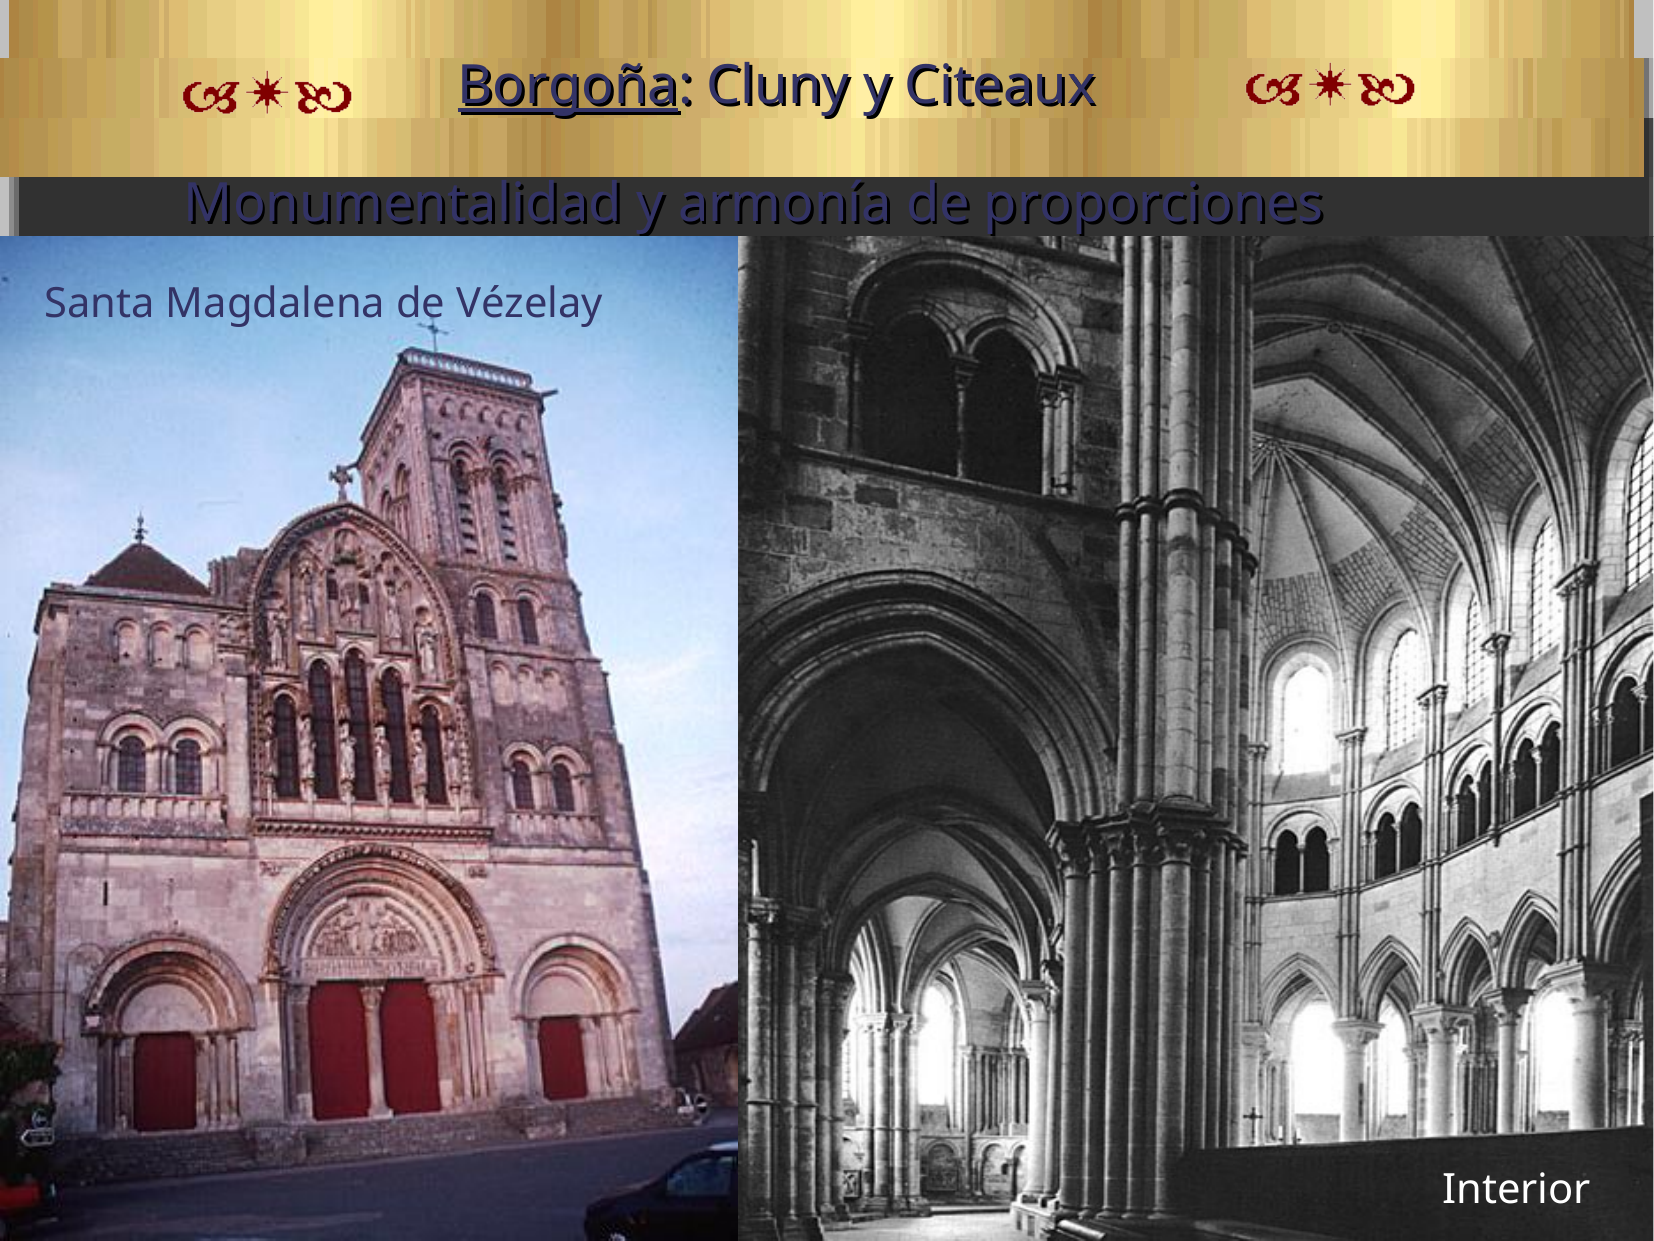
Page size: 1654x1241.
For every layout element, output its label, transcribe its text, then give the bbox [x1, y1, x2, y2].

text_box Interior [1427, 1151, 1595, 1217]
text_box Monumentalidad y armonía de proporciones [169, 156, 1388, 236]
text_box Santa Magdalena de Vézelay [29, 265, 669, 331]
picture [0, 0, 1654, 1241]
text_box Borgoña: Cluny y Citeaux [442, 38, 1141, 119]
